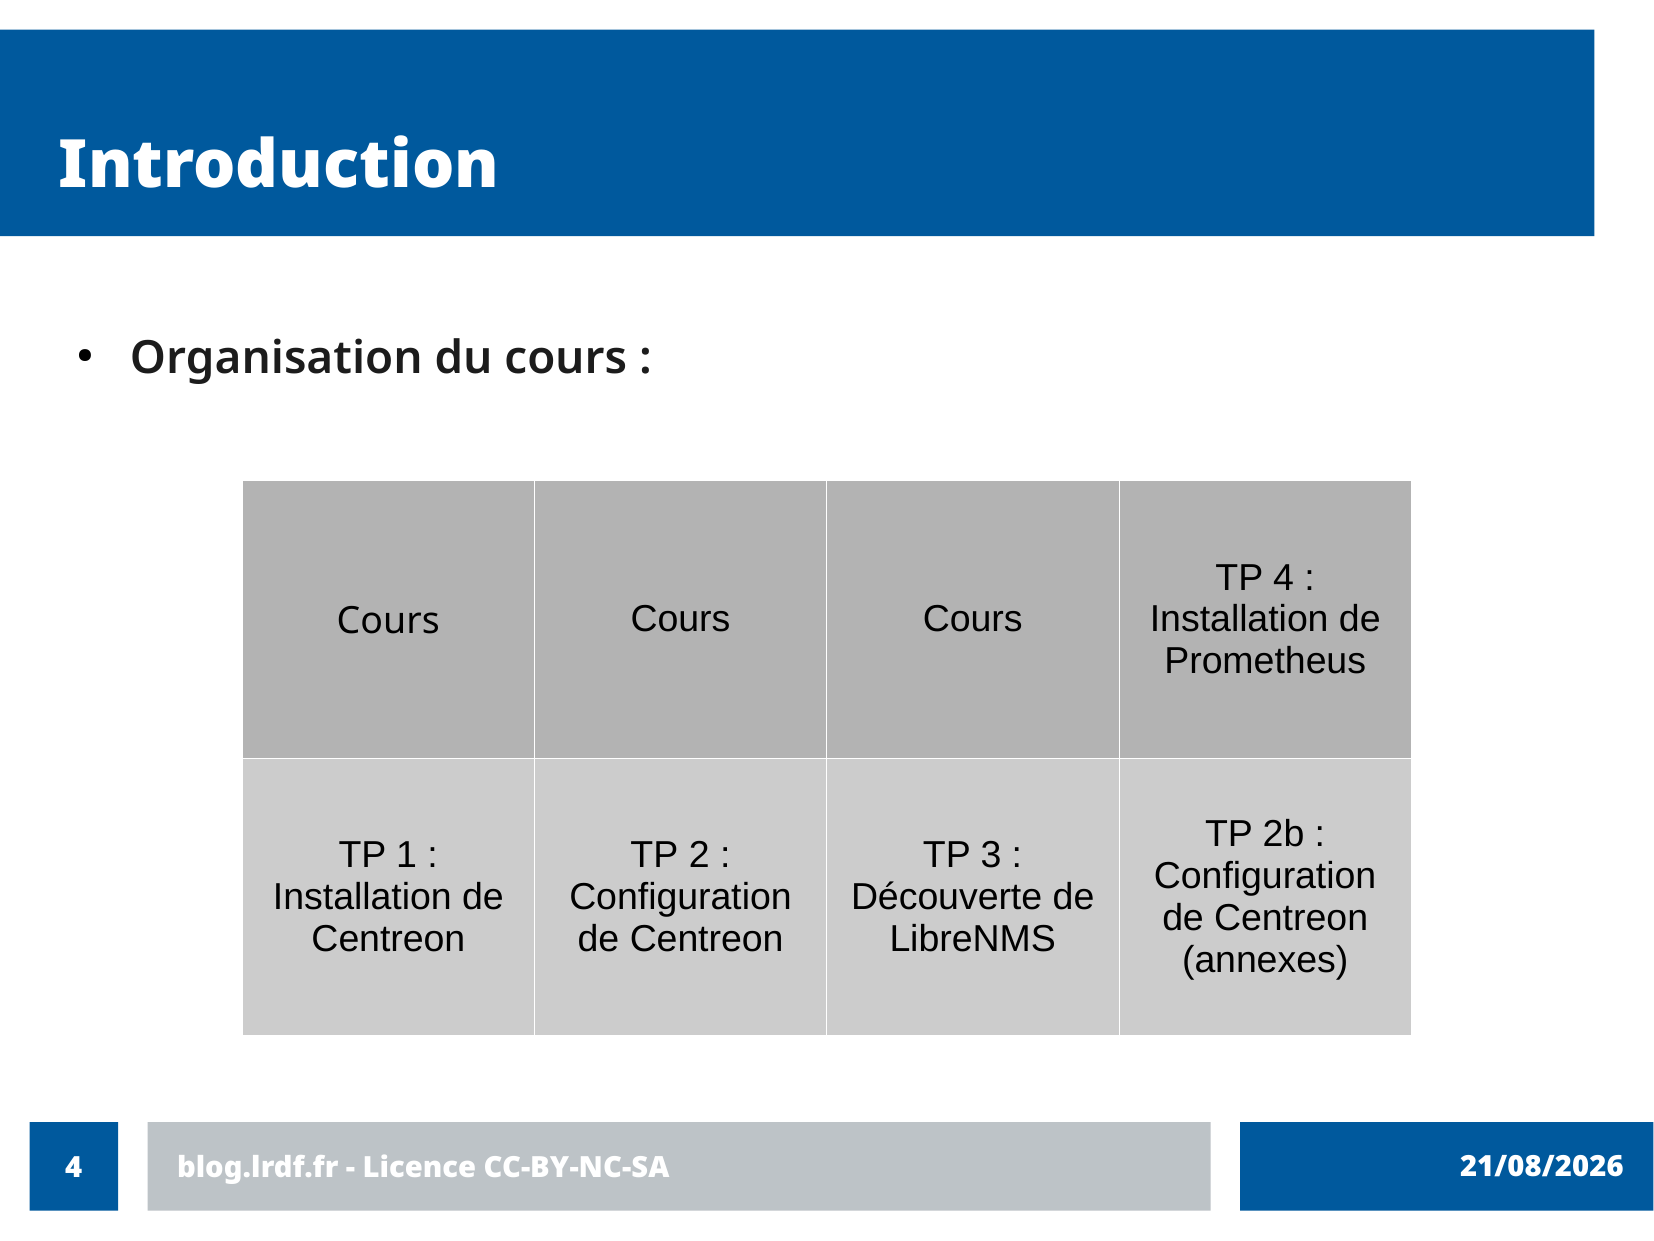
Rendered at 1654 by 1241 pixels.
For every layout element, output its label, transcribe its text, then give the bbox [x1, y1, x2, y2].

table_header TP 4 : Installation de Prometheus [1120, 481, 1411, 758]
title Introduction [59, 59, 1595, 207]
table_header Cours [827, 481, 1119, 758]
table_cell TP 2b : Configuration de Centreon (annexes) [1120, 759, 1411, 1035]
list Organisation du cours : [59, 324, 1565, 1093]
table_cell TP 2 : Configuration de Centreon [535, 759, 826, 1035]
table_header Cours [243, 481, 534, 758]
table_header Cours [535, 481, 826, 758]
table_cell TP 1 : Installation de Centreon [243, 759, 534, 1035]
table_cell TP 3 : Découverte de LibreNMS [827, 759, 1119, 1035]
